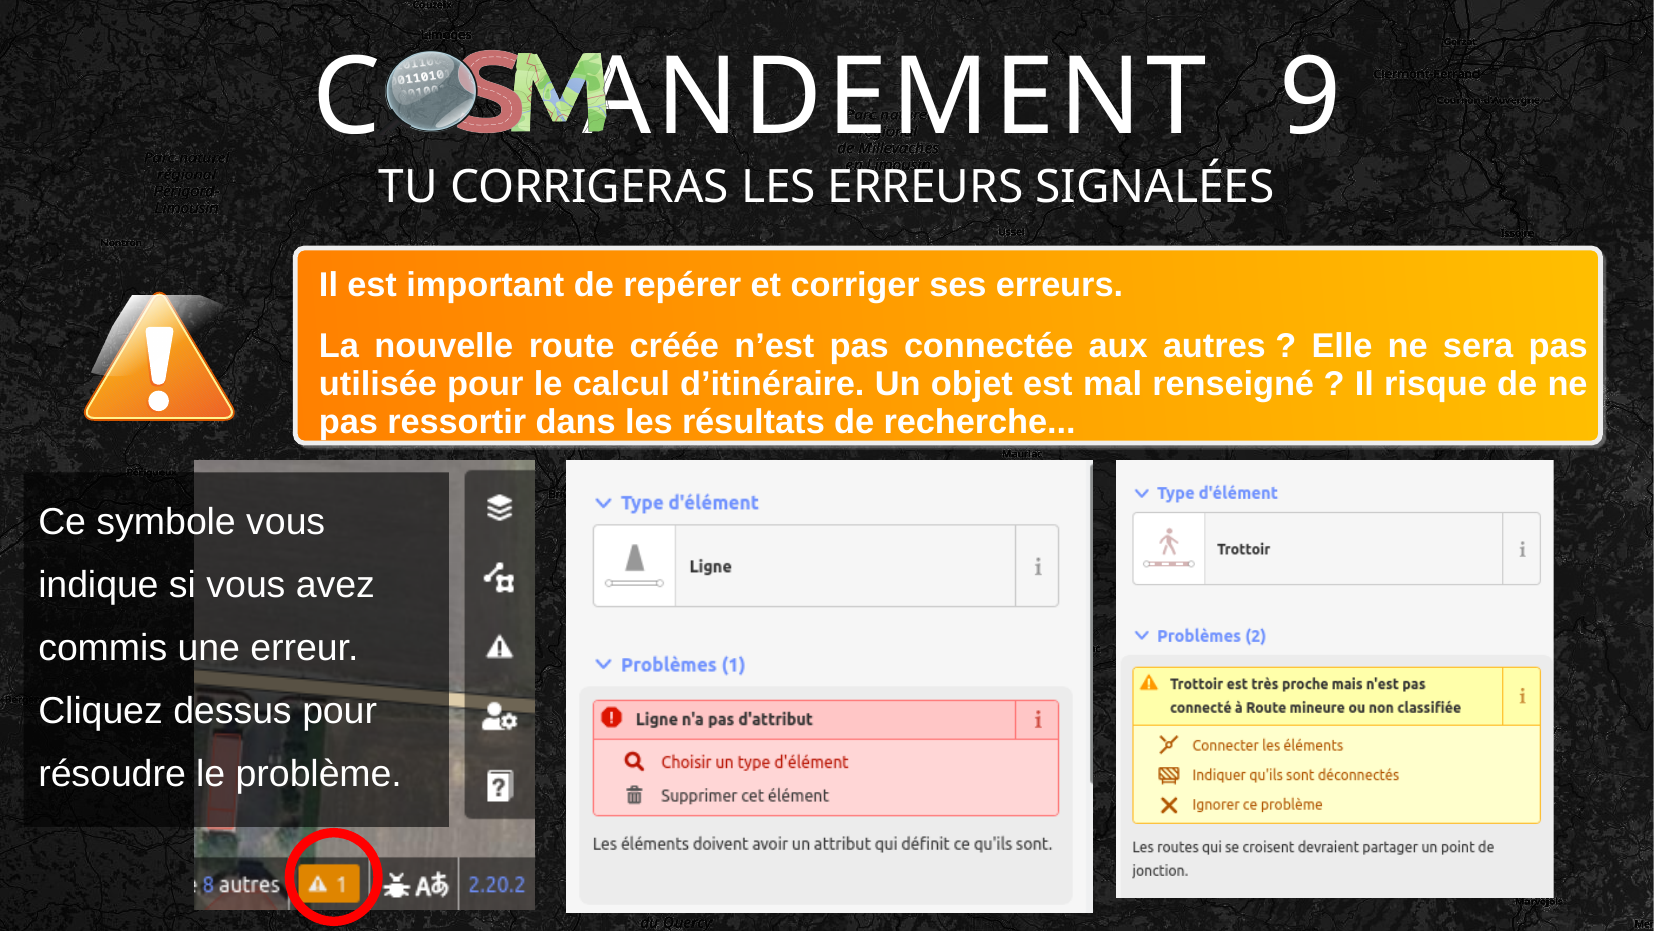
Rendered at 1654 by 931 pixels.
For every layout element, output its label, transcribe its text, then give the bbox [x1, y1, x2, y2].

text_box [295, 248, 1601, 443]
list Il est important de repérer et corriger ses erreurs. La nouvelle route créée n’est pas connectée aux autres ? Elle ne sera pas utilisée pour le calcul d’itinéraire. Un objet est mal renseigné ? Il risque de ne pas ressortir dans les résultats de recherche... [318, 265, 1589, 443]
text_box TU CORRIGERAS LES ERREURS SIGNALÉES [330, 169, 1323, 225]
title C ANDEMENT 9 [301, 13, 1353, 169]
text_box Ce symbole vous indique si vous avez commis une erreur. Cliquez dessus pour résoudre le problème. [23, 472, 449, 827]
picture [0, 0, 1654, 931]
